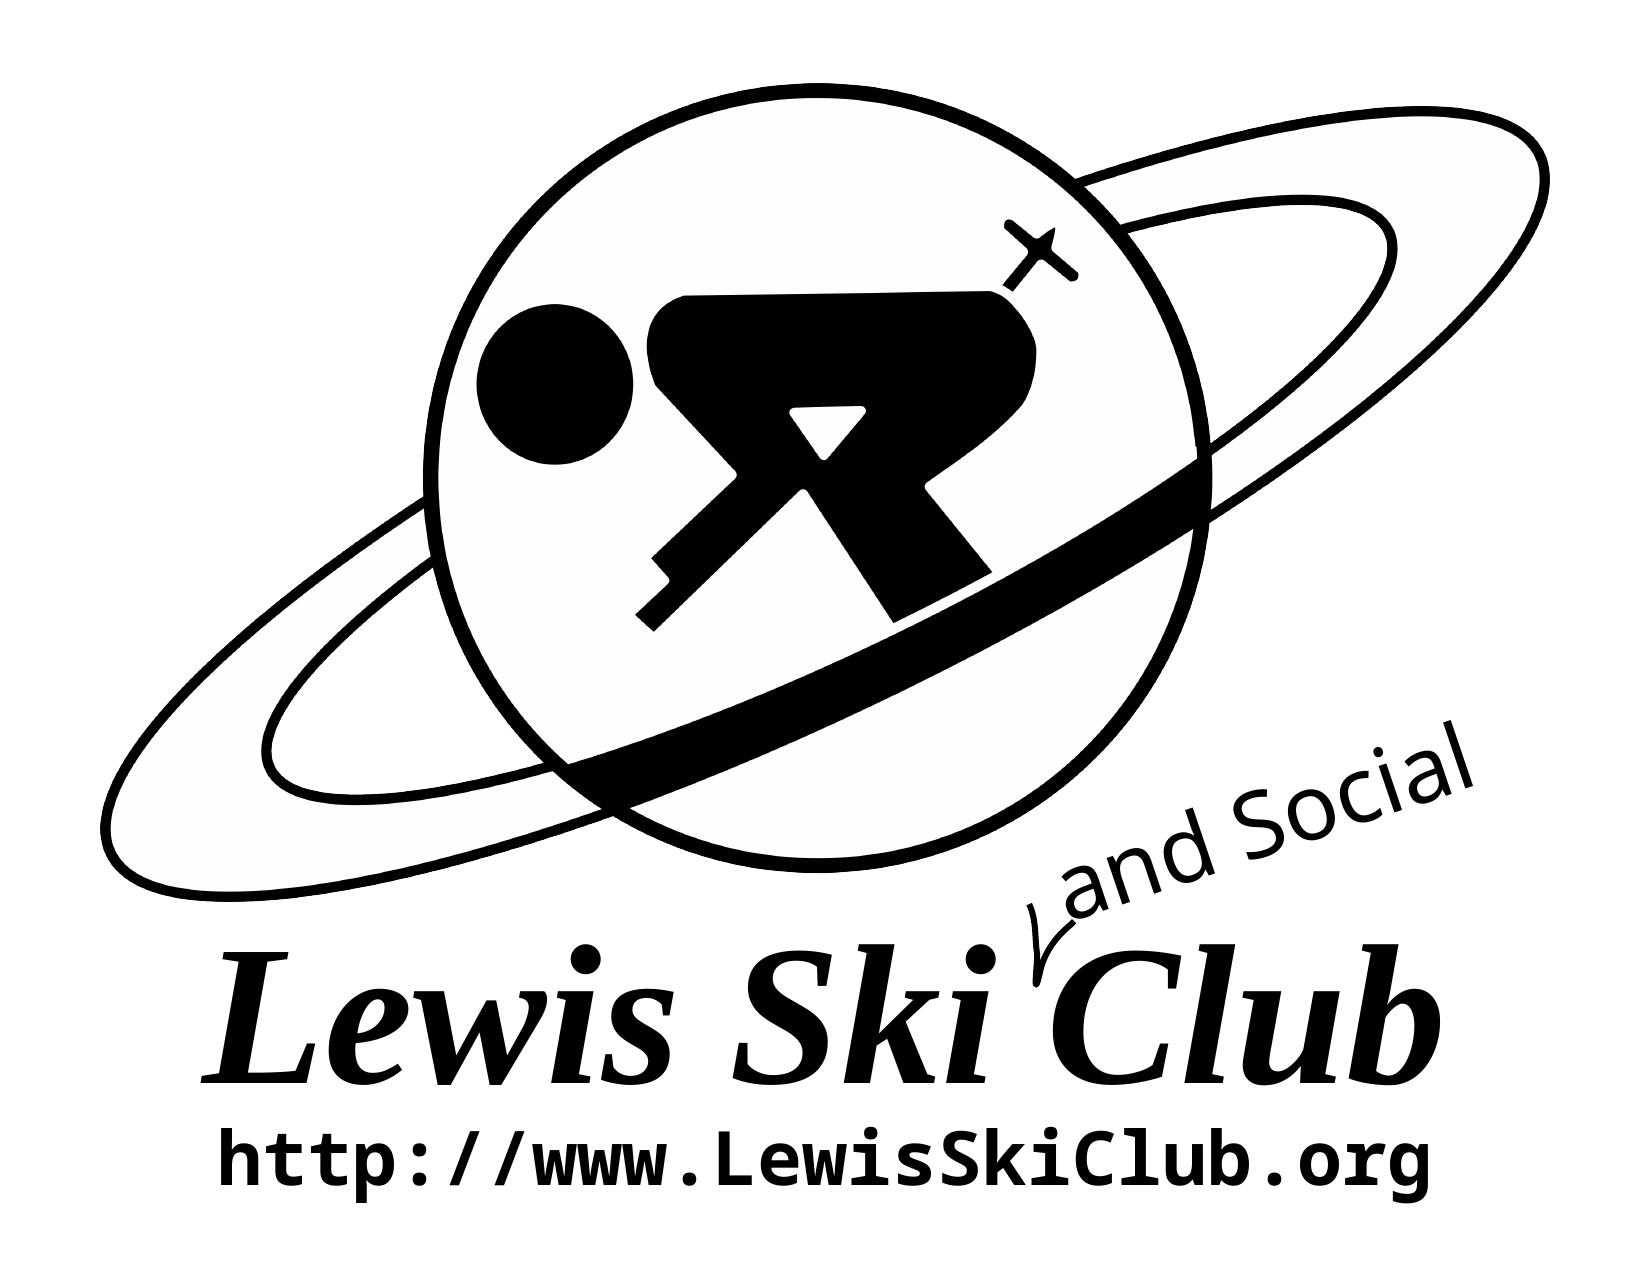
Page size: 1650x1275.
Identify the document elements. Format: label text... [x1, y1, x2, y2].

text_box Lewis Ski Club [174, 897, 1476, 1134]
text_box and Social [1019, 639, 1616, 940]
text_box http://www.LewisSkiClub.org [189, 1097, 1461, 1211]
picture [100, 83, 1550, 902]
picture [1186, 773, 1550, 902]
